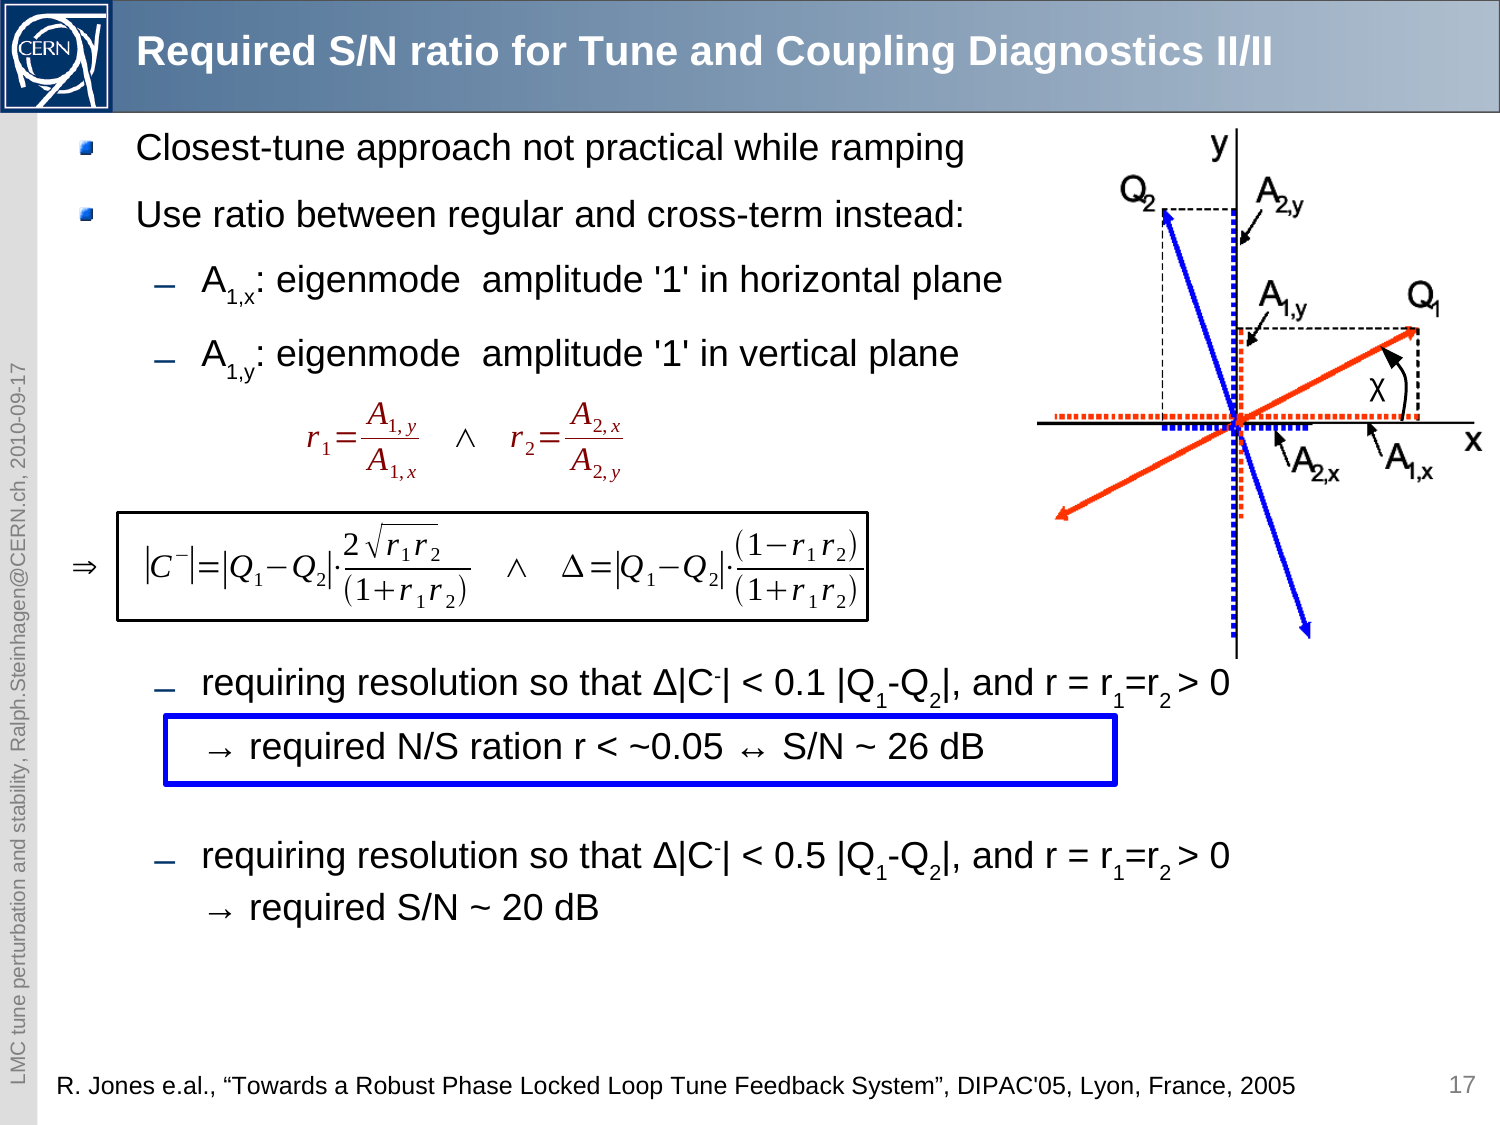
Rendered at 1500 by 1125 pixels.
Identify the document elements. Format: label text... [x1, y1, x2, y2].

text_box R. Jones e.al., “Towards a Robust Phase Locked Loop Tune Feedback System”, DIPAC'05, Lyon, France, 2005 [41, 1064, 1314, 1108]
picture [0, 0, 113, 113]
text_box χ [1354, 359, 1401, 409]
list Closest-tune approach not practical while ramping Use ratio between regular and cross-term instead: A1,x: eigenmode amplitude '1' in horizontal plane A1,y: eigenmode amplitude '1' in vertical plane requiring resolution so that Δ|C-| < 0.1 |Q1-Q2|, and r = r1=r2 > 0 → required N/S ration r < ~0.05 ↔ S/N ~ 26 dB requiring resolution so that Δ|C-| < 0.5 |Q1-Q2|, and r = r1=r2 > 0 → required S/N ~ 20 dB [79, 125, 1473, 929]
picture [1037, 116, 1490, 659]
title Required S/N ratio for Tune and Coupling Diagnostics II/II [136, 6, 1345, 96]
chart [58, 395, 873, 613]
chart [119, 514, 866, 613]
